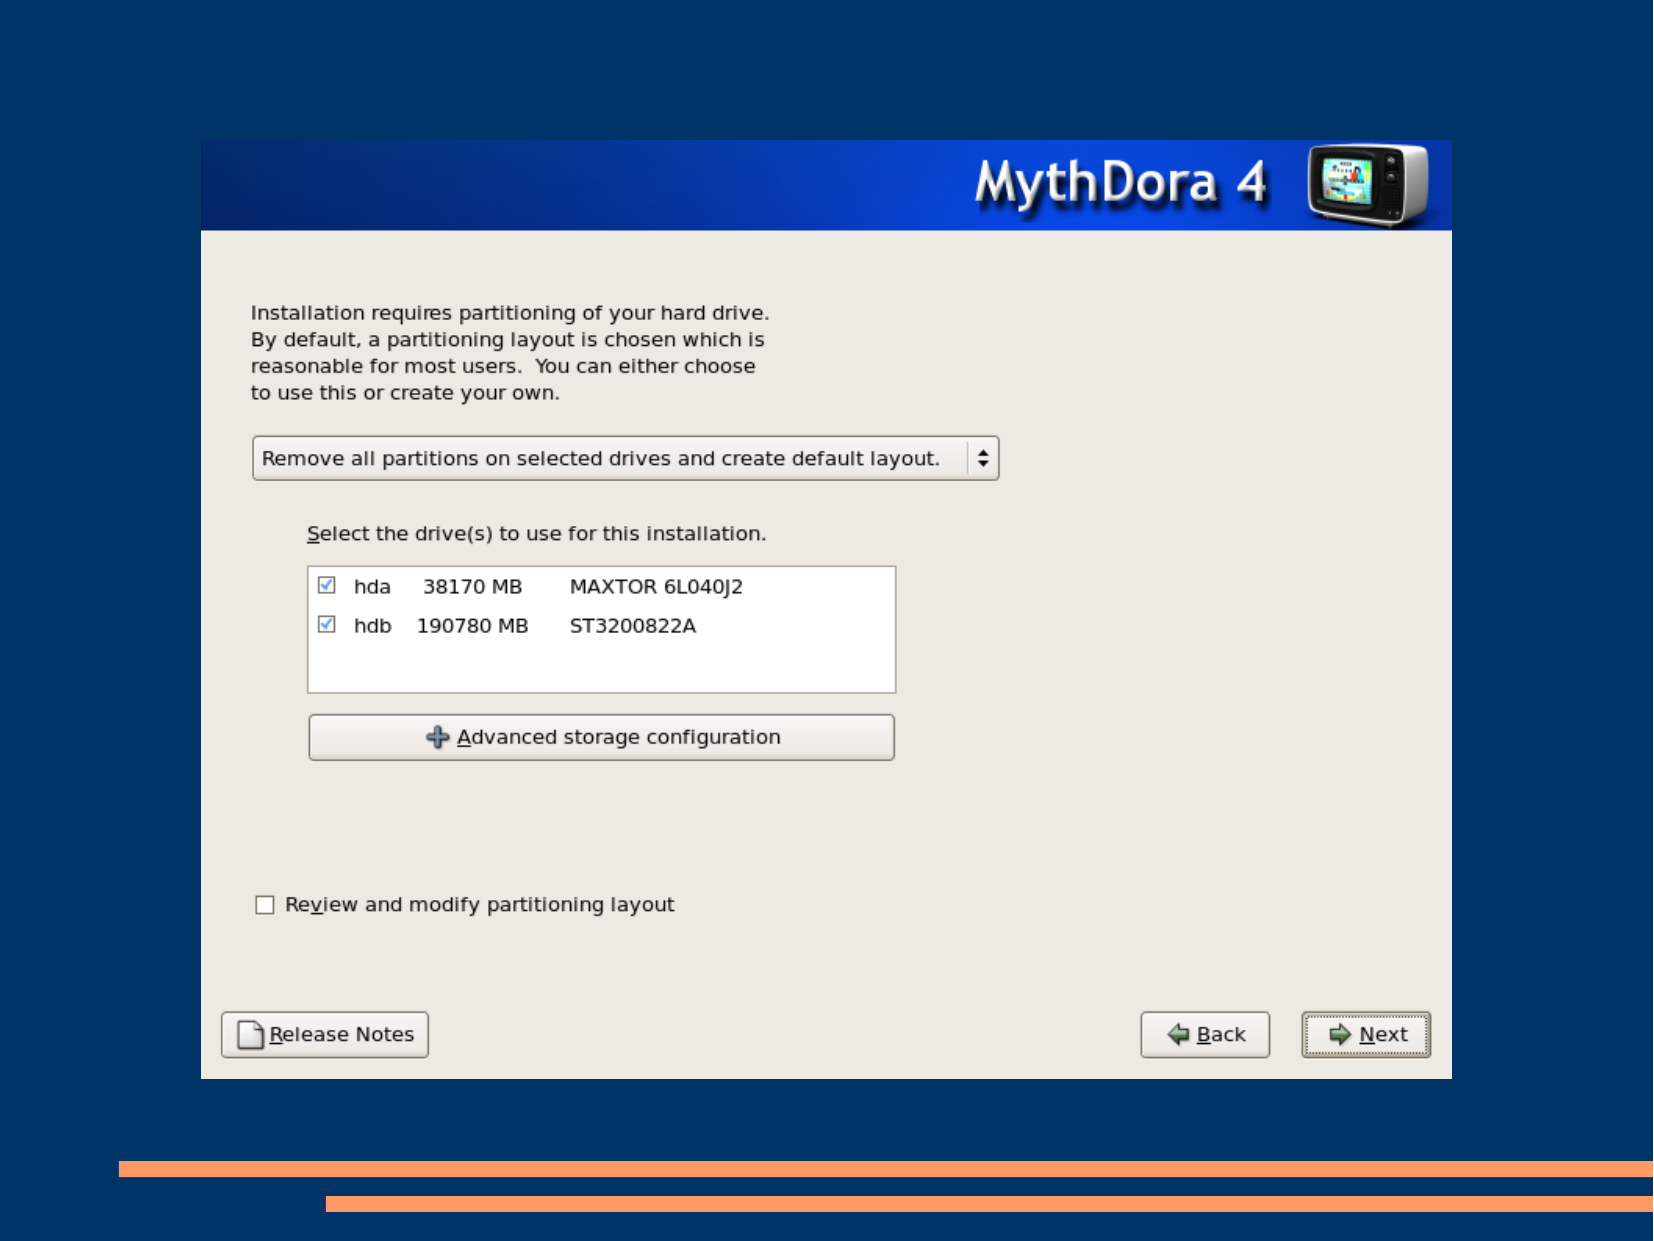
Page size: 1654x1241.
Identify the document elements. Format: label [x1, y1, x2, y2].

picture [201, 140, 1452, 1079]
